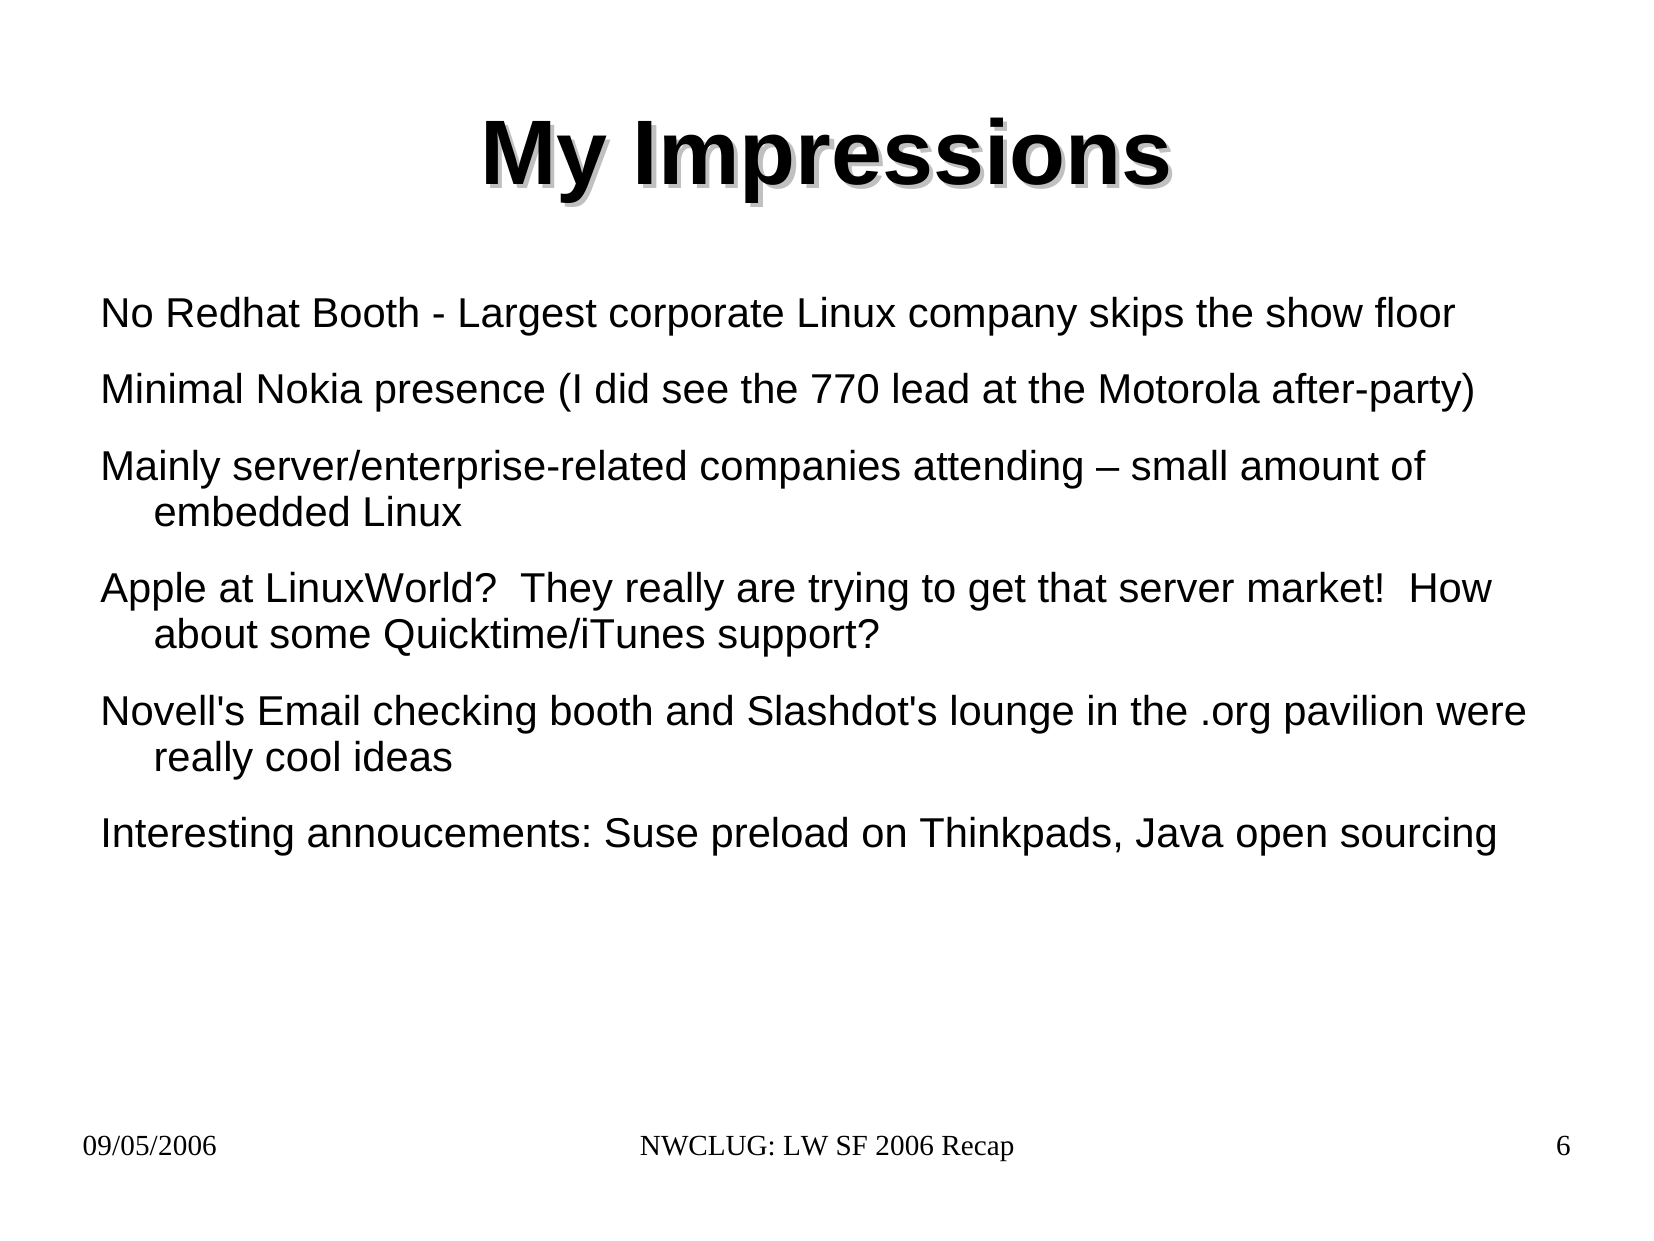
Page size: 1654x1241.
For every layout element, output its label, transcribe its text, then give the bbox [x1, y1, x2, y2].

title My Impressions [82, 49, 1571, 257]
list No Redhat Booth - Largest corporate Linux company skips the show floor Minimal Nokia presence (I did see the 770 lead at the Motorola after-party) Mainly server/enterprise-related companies attending – small amount of embedded Linux Apple at LinuxWorld? They really are trying to get that server market! How about some Quicktime/iTunes support? Novell's Email checking booth and Slashdot's lounge in the .org pavilion were really cool ideas Interesting annoucements: Suse preload on Thinkpads, Java open sourcing [82, 290, 1571, 1174]
